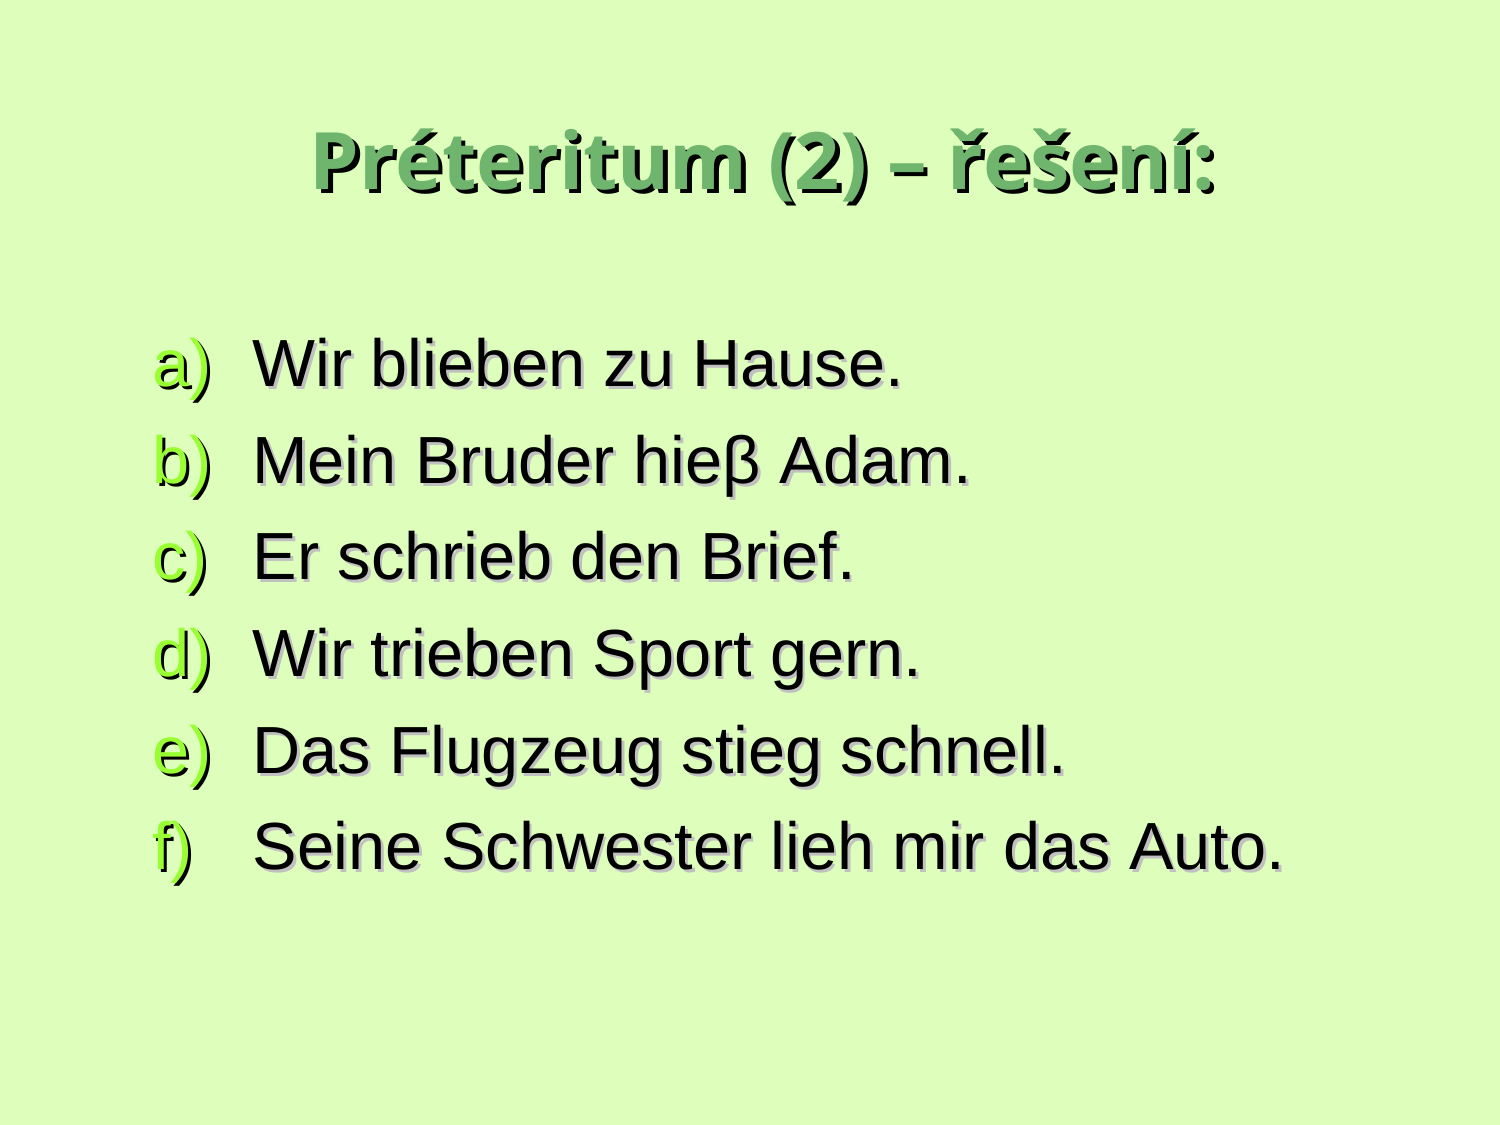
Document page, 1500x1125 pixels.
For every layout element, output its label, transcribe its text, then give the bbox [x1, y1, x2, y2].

title Préteritum (2) – řešení: [75, 40, 1451, 276]
list Wir blieben zu Hause. Mein Bruder hieβ Adam. Er schrieb den Brief. Wir trieben Sport gern. Das Flugzeug stieg schnell. Seine Schwester lieh mir das Auto. [137, 312, 1451, 1000]
